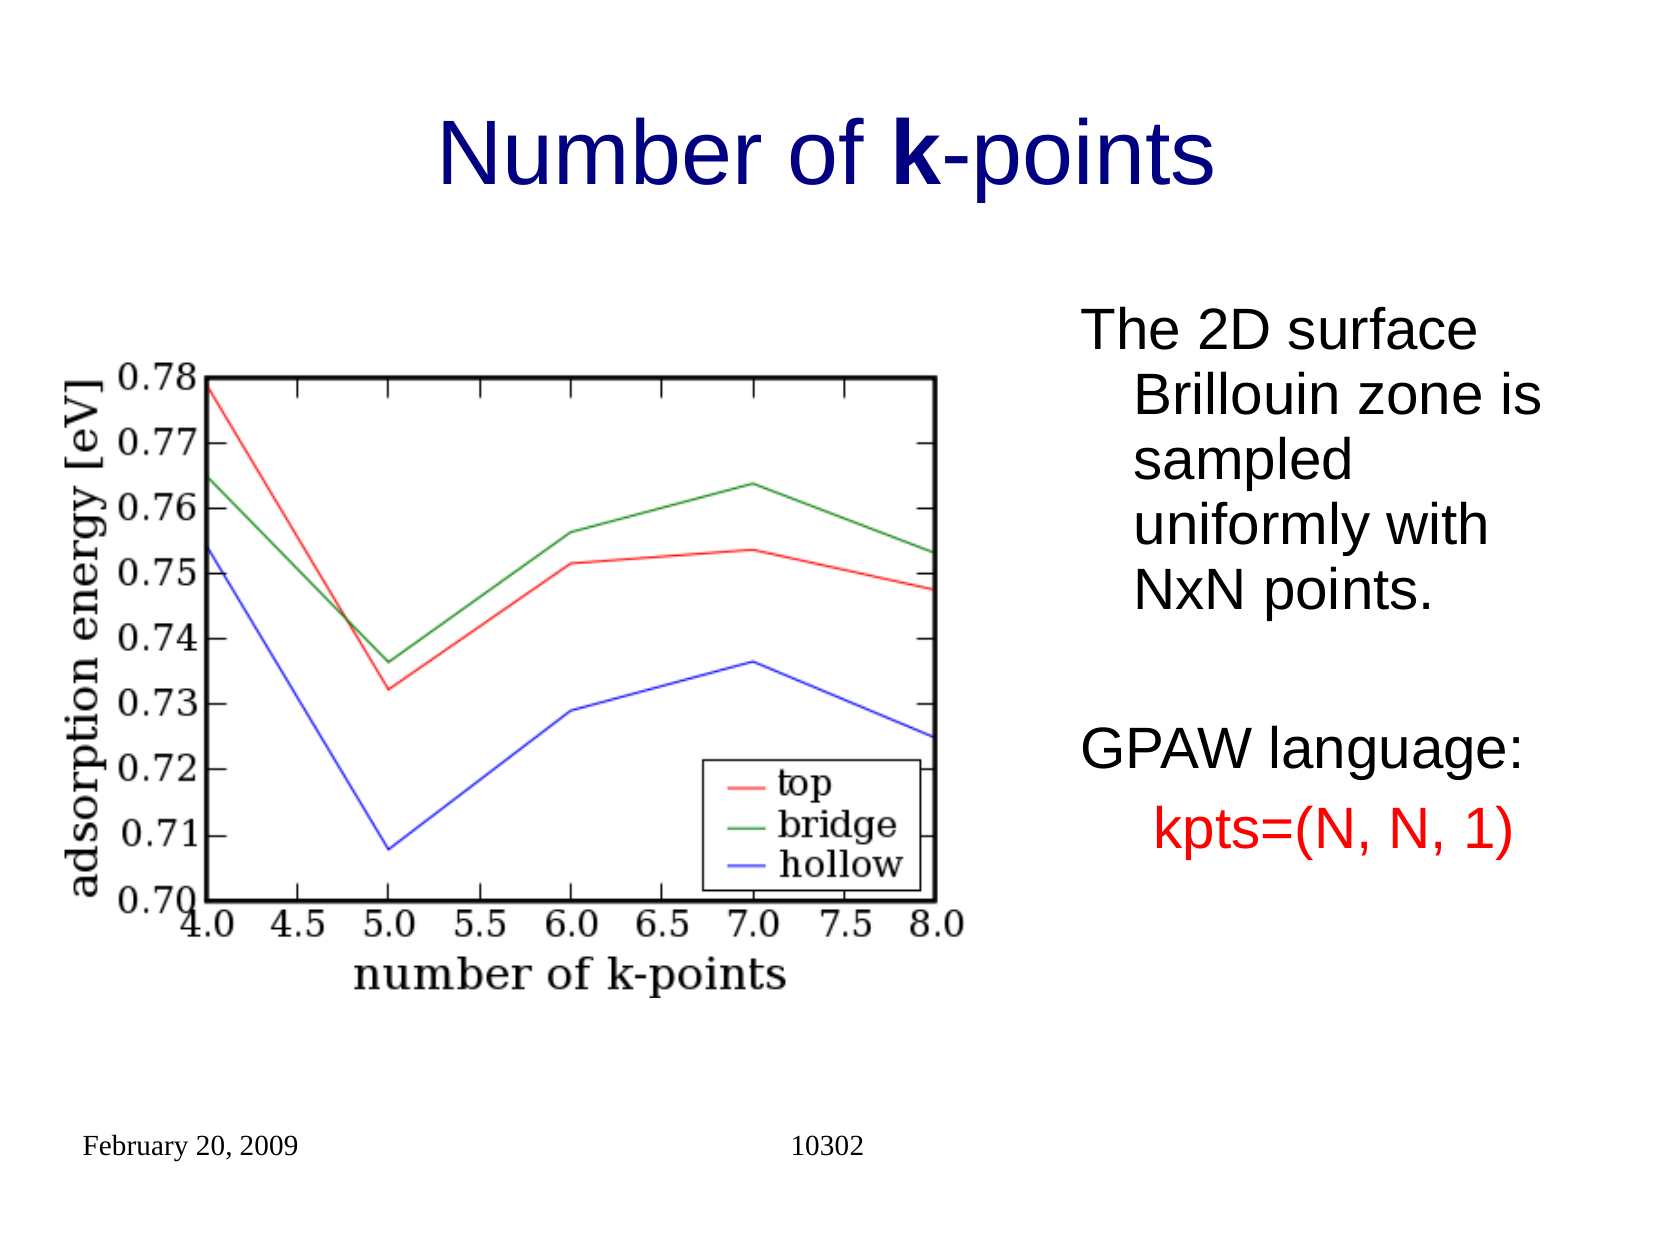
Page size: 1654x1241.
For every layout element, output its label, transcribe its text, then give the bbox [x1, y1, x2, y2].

title Number of k-points [82, 49, 1571, 257]
picture [45, 357, 970, 998]
list The 2D surface Brillouin zone is sampled uniformly with NxN points. GPAW language: kpts=(N, N, 1) [1048, 289, 1622, 1108]
